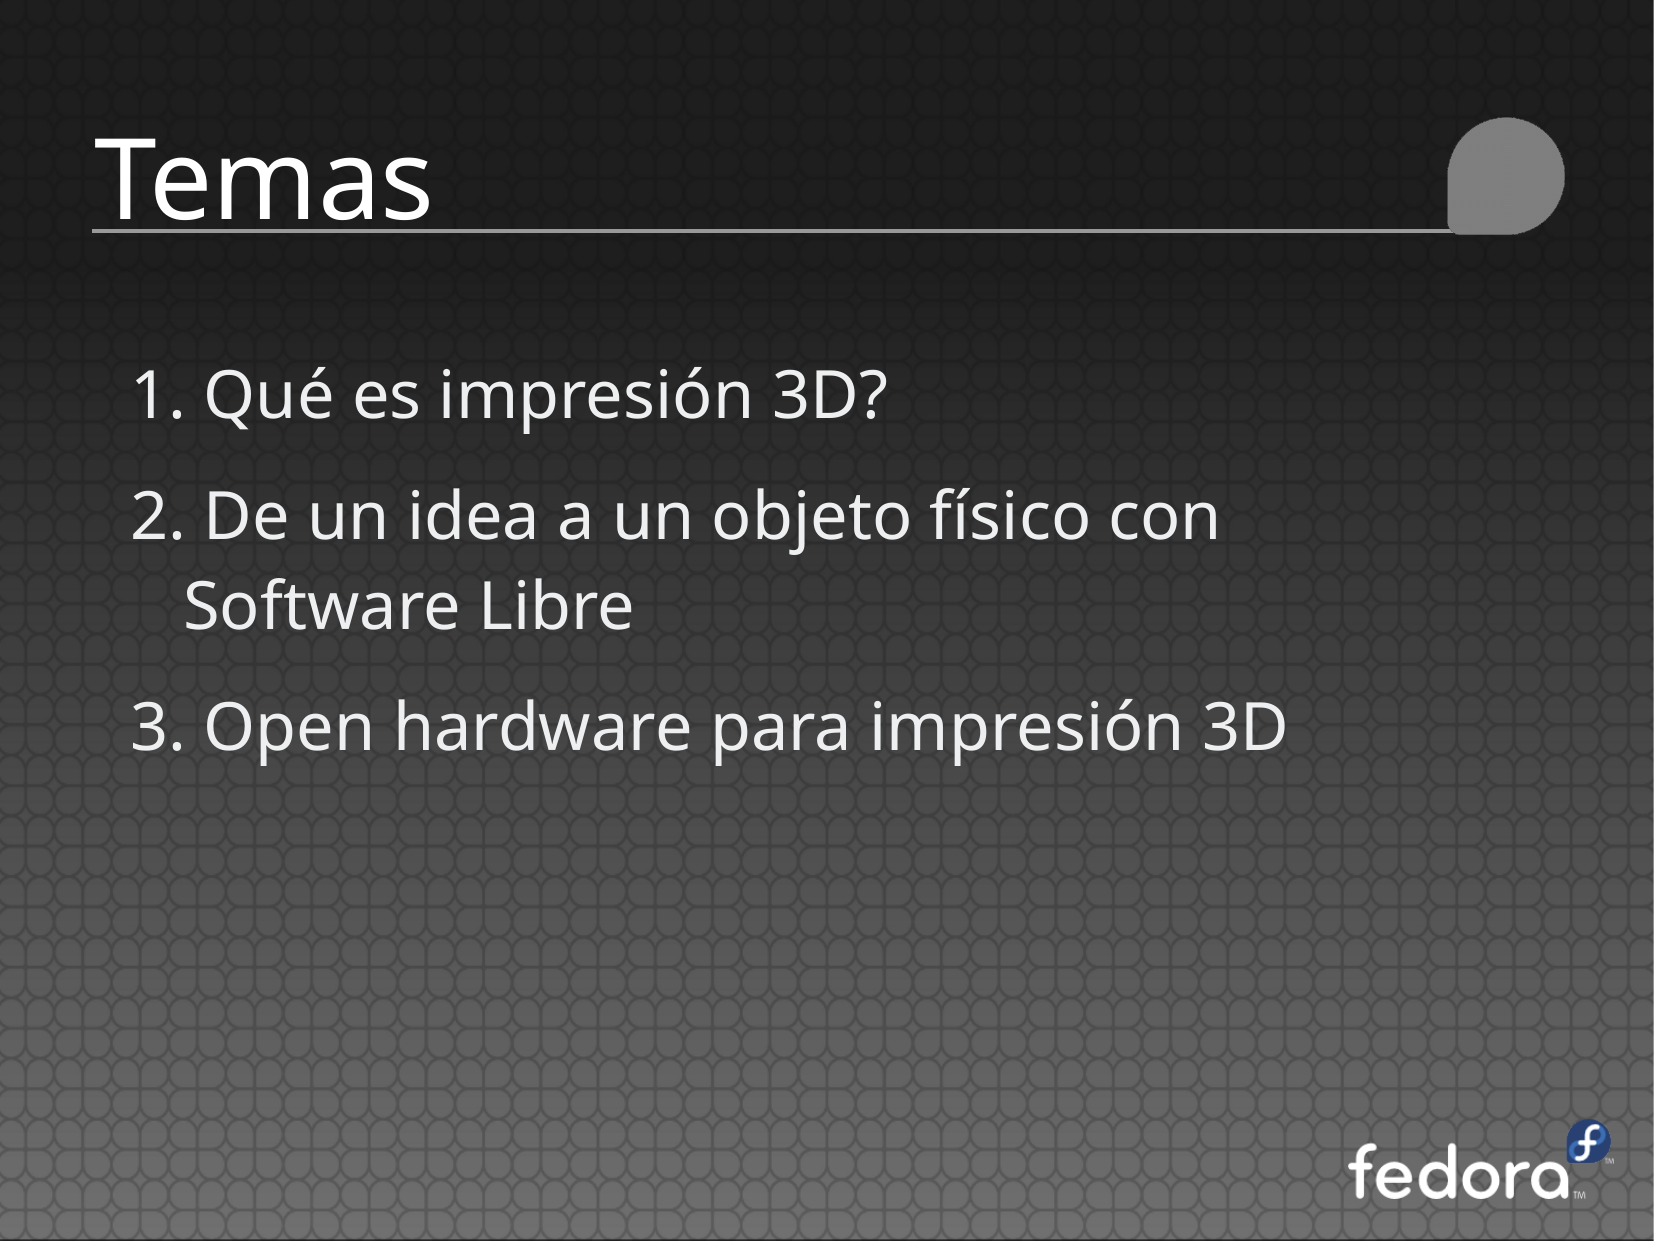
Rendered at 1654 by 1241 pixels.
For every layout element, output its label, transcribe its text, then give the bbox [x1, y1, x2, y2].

title Temas [94, 100, 1426, 251]
picture [0, 0, 1654, 1241]
list Qué es impresión 3D? De un idea a un objeto físico con Software Libre Open hardware para impresión 3D [112, 227, 1501, 1163]
